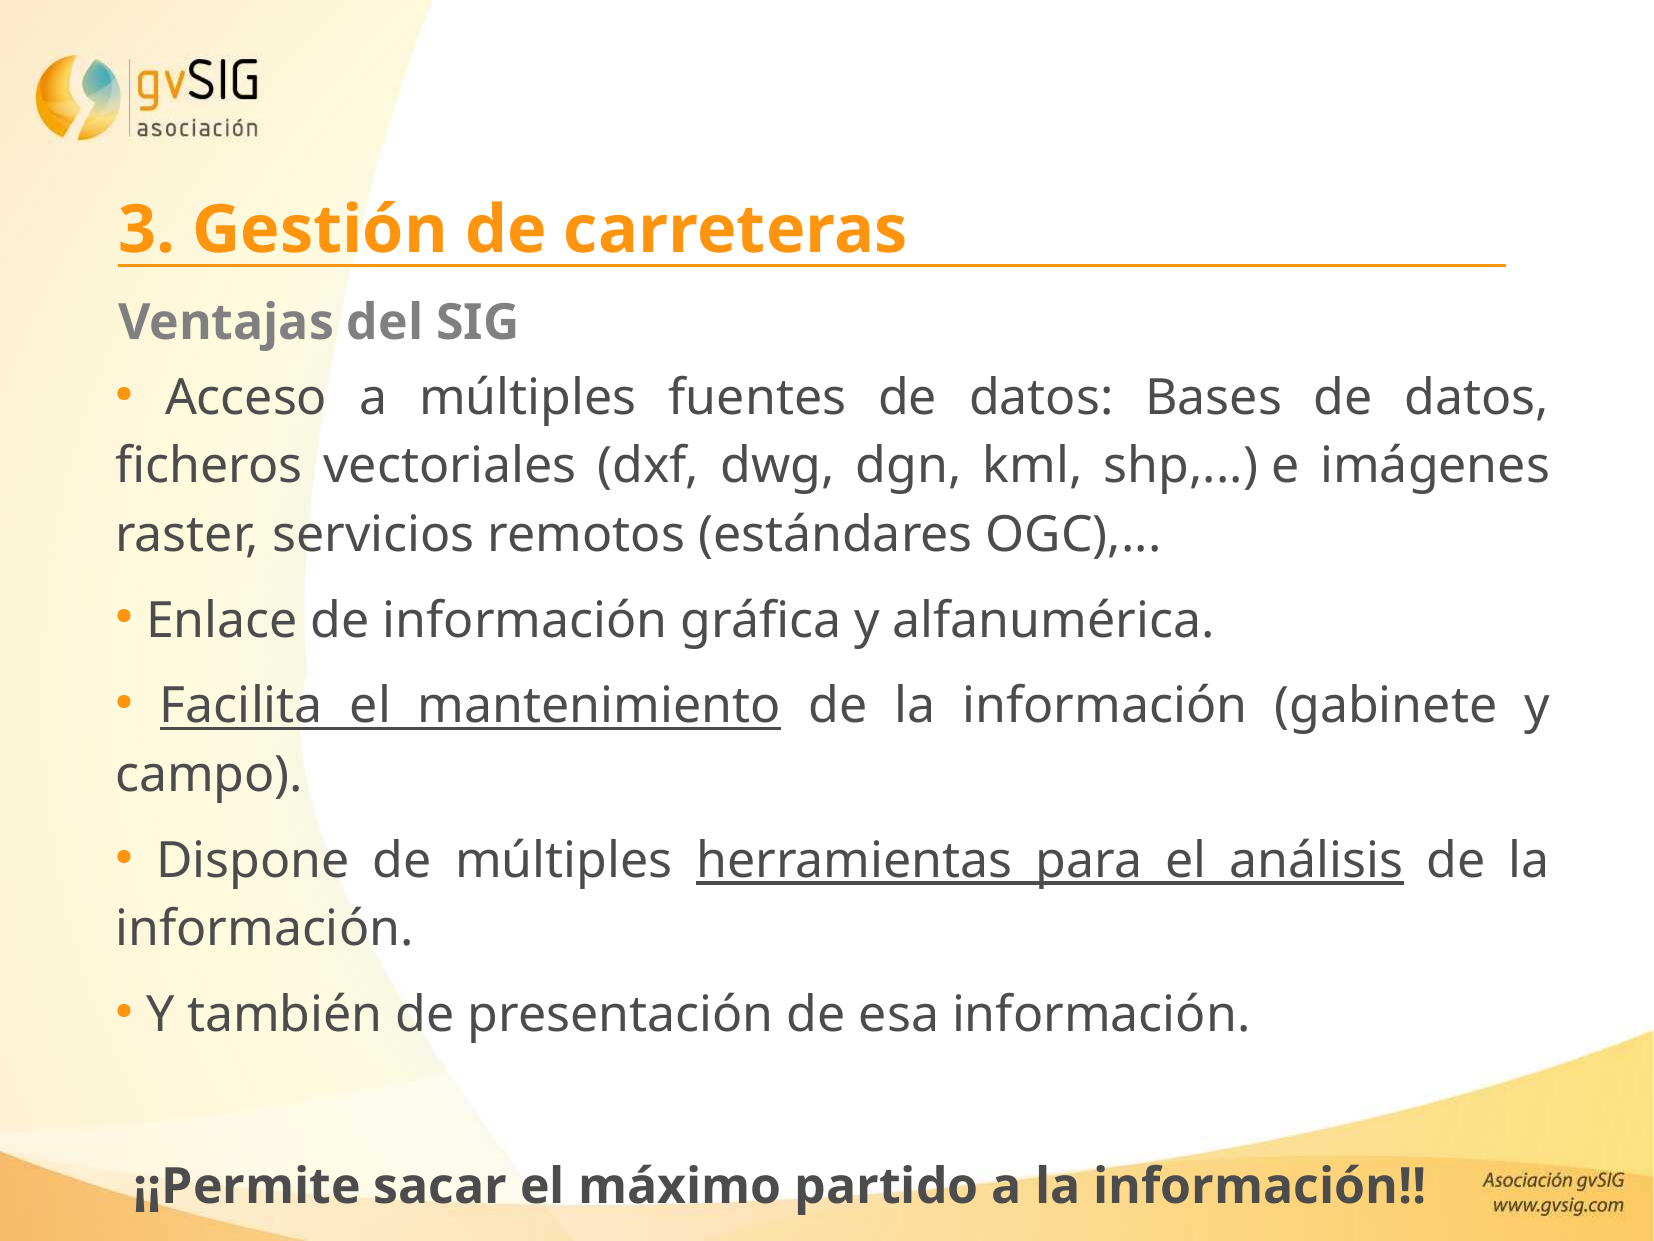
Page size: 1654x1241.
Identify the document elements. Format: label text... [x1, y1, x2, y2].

picture [0, 0, 1654, 1241]
text_box Acceso a múltiples fuentes de datos: Bases de datos, ficheros vectoriales (dxf, dwg, dgn, kml, shp,...) e imágenes raster, servicios remotos (estándares OGC),... Enlace de información gráfica y alfanumérica. Facilita el mantenimiento de la información (gabinete y campo). Dispone de múltiples herramientas para el análisis de la información. Y también de presentación de esa información. ¡¡Permite sacar el máximo partido a la información!! [100, 353, 1565, 1116]
title Ventajas del SIG [118, 276, 1447, 353]
title 3. Gestión de carreteras [118, 177, 1607, 276]
